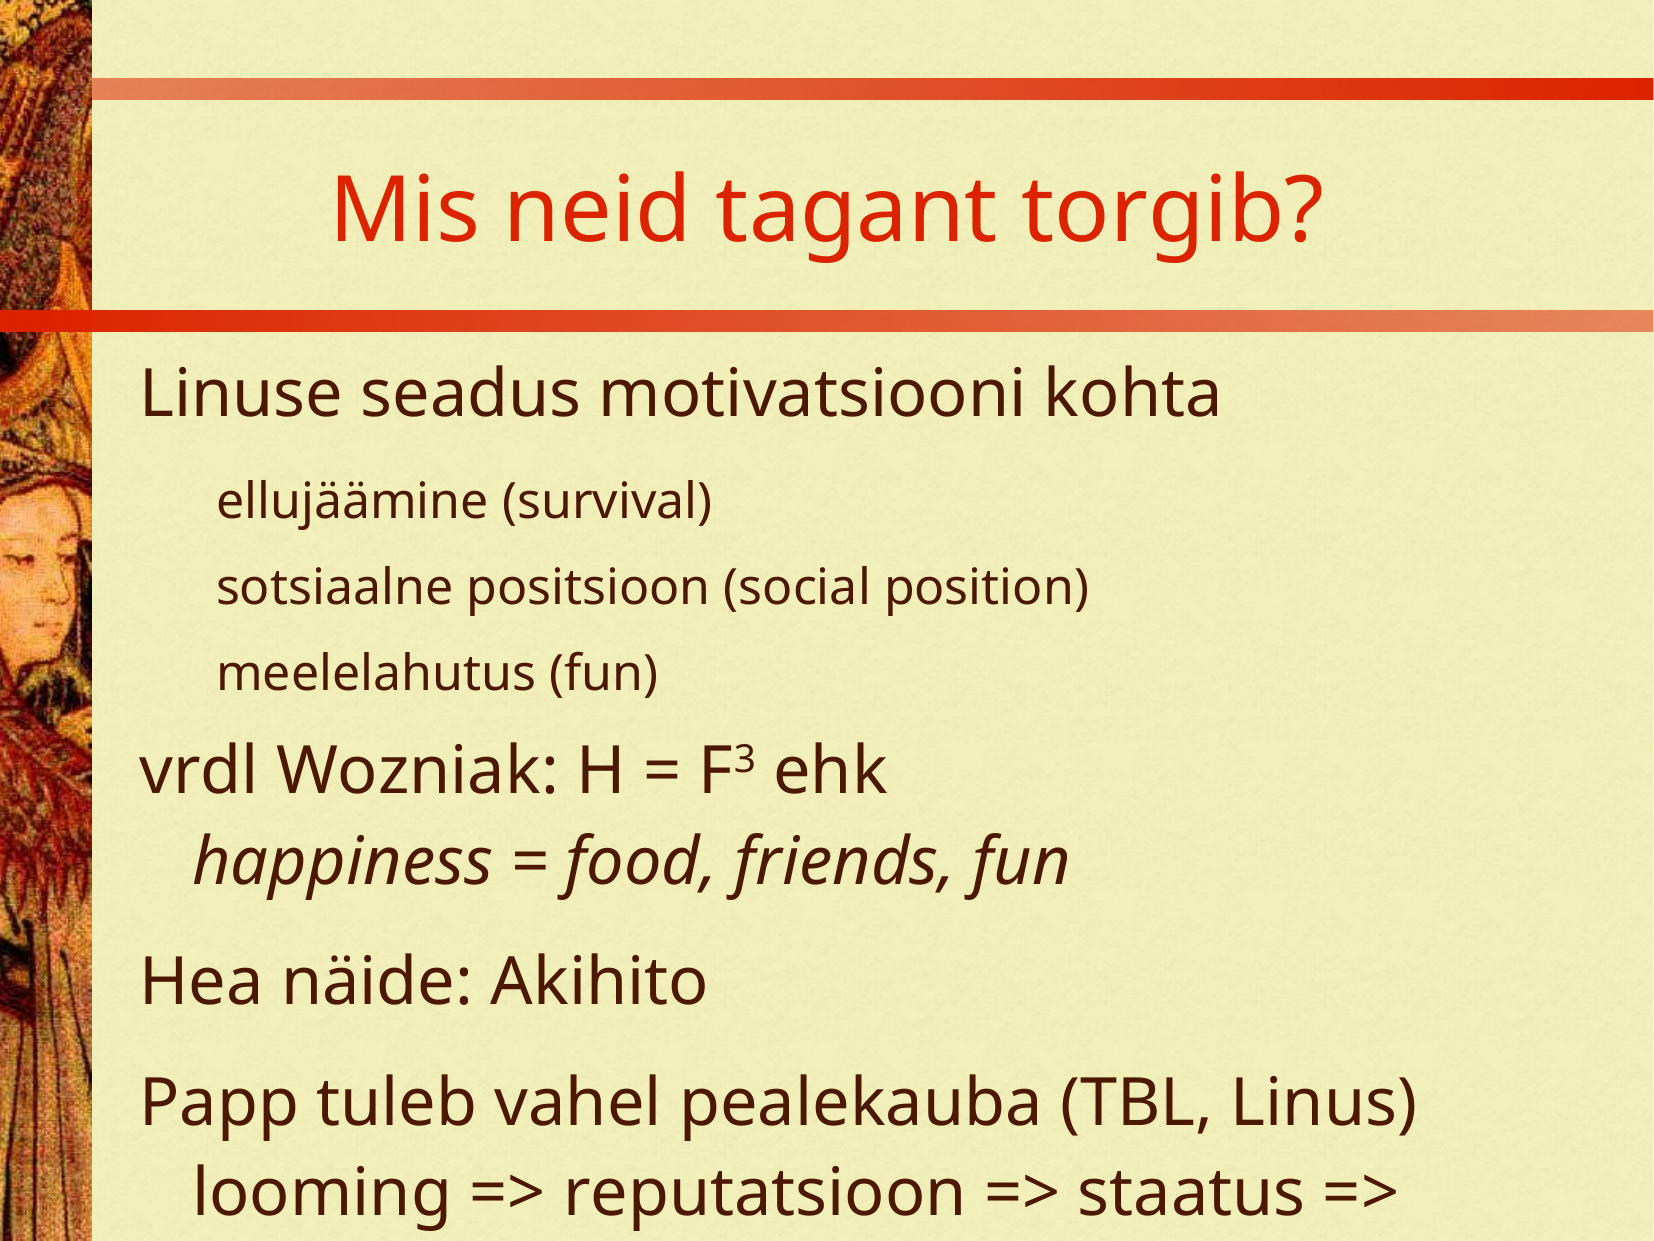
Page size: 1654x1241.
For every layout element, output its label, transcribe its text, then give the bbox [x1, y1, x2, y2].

list Linuse seadus motivatsiooni kohta ellujäämine (survival) sotsiaalne positsioon (social position) meelelahutus (fun) vrdl Wozniak: H = F3 ehk happiness = food, friends, fun Hea näide: Akihito Papp tuleb vahel pealekauba (TBL, Linus) looming => reputatsioon => staatus => raha! [121, 344, 1534, 1127]
title Mis neid tagant torgib? [121, 102, 1534, 311]
picture [0, 332, 1654, 1241]
picture [0, 0, 1654, 310]
